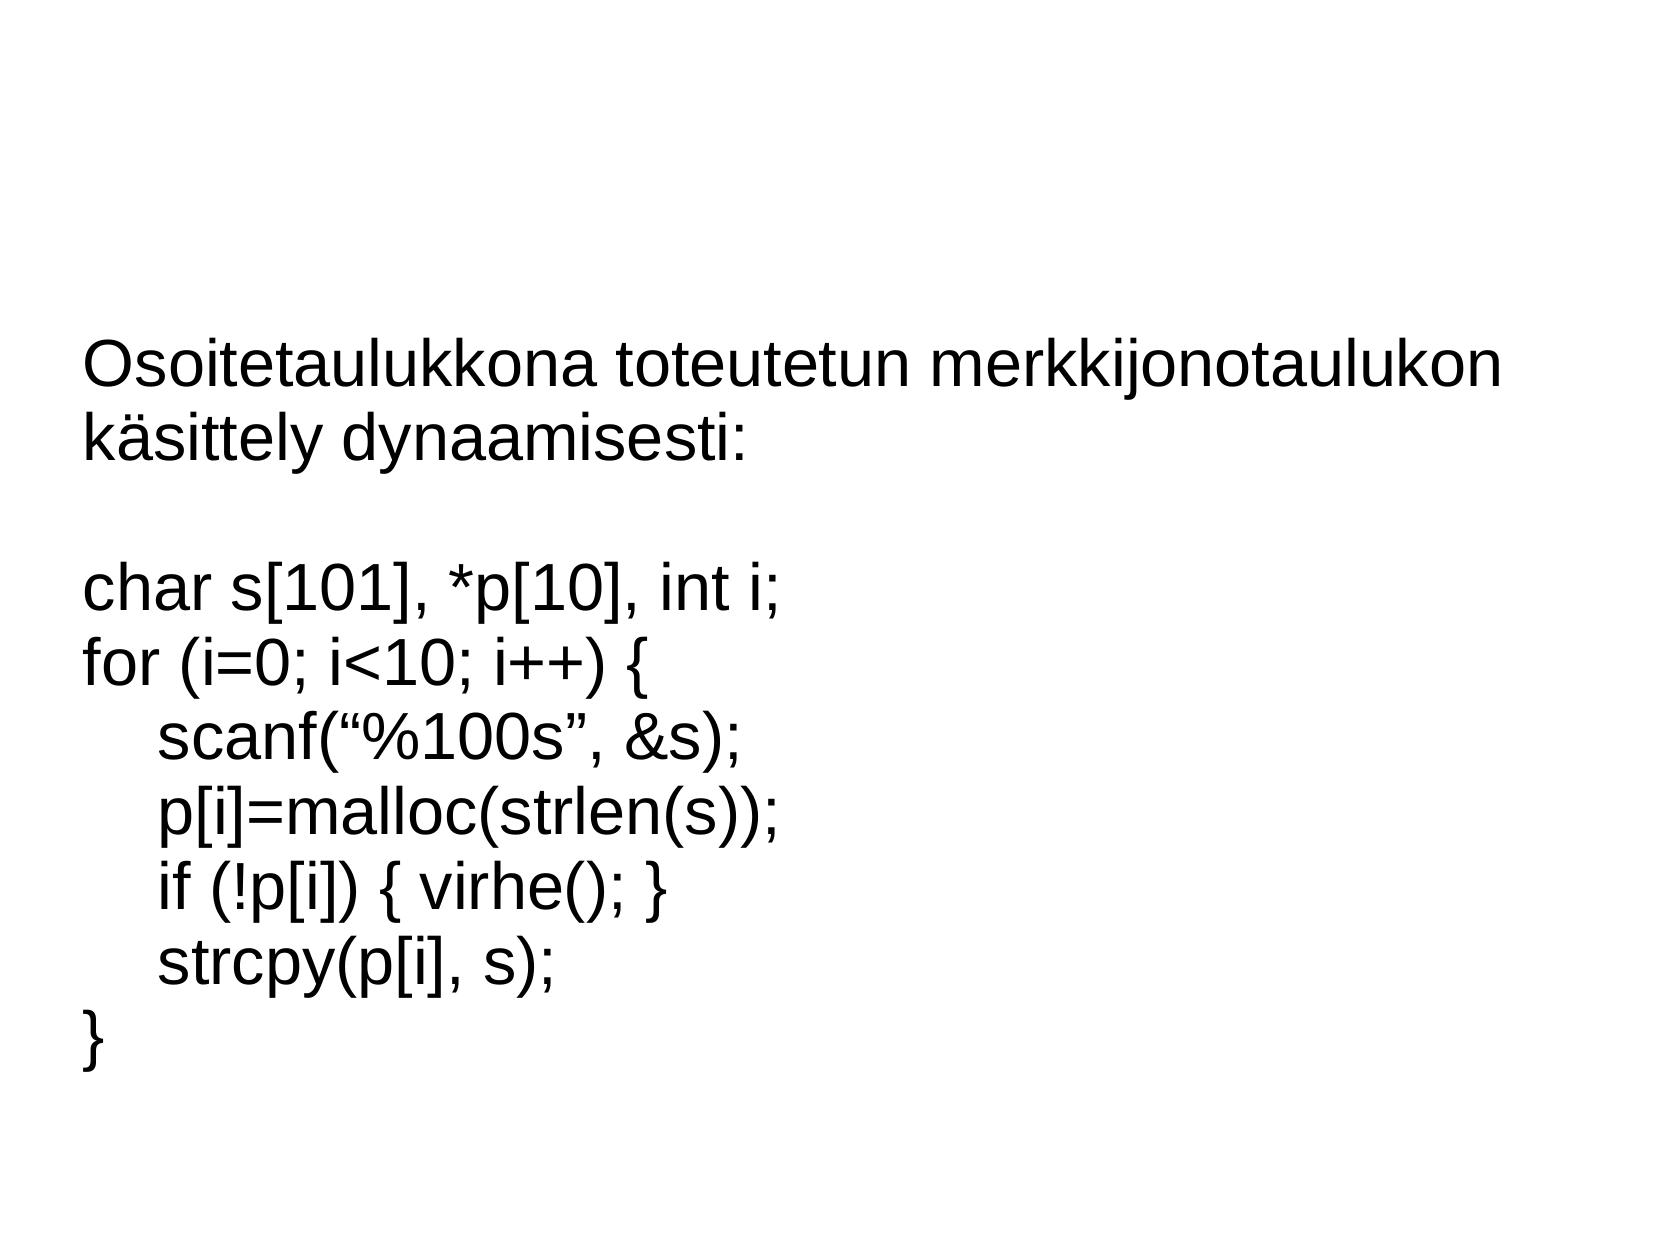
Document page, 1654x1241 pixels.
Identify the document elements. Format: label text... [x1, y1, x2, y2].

text_box Osoitetaulukkona toteutetun merkkijonotaulukon käsittely dynaamisesti: char s[101], *p[10], int i; for (i=0; i<10; i++) { scanf(“%100s”, &s); p[i]=malloc(strlen(s)); if (!p[i]) { virhe(); } strcpy(p[i], s); } [82, 290, 1571, 1109]
